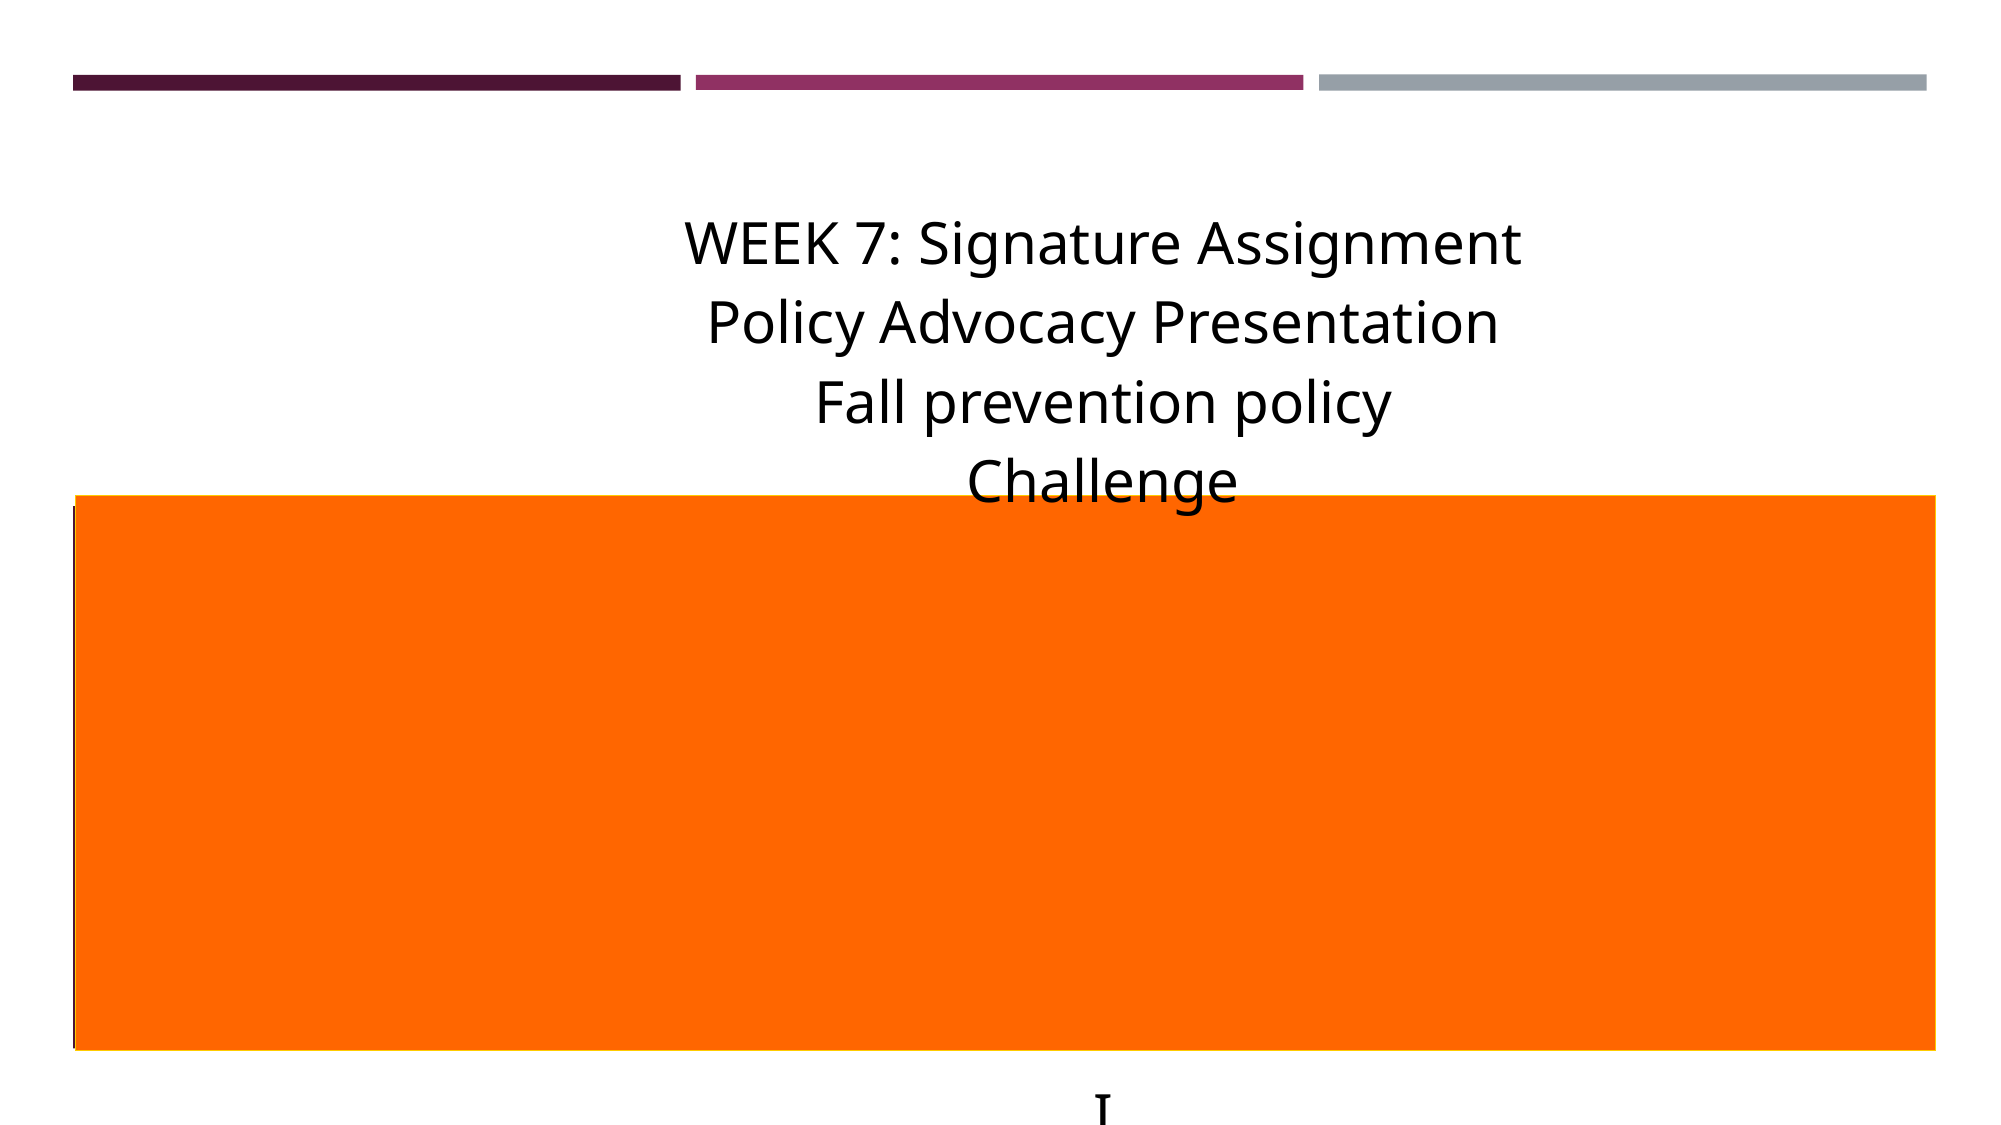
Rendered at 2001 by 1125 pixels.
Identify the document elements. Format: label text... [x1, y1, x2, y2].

title Grass Roots Project Presentation [95, 167, 1899, 410]
text_box WEEK 7: Signature Assignment Policy Advocacy Presentation Fall prevention policy Challenge I [669, 194, 1546, 1125]
text_box [1546, 495, 1935, 1050]
text_box [75, 495, 669, 1050]
